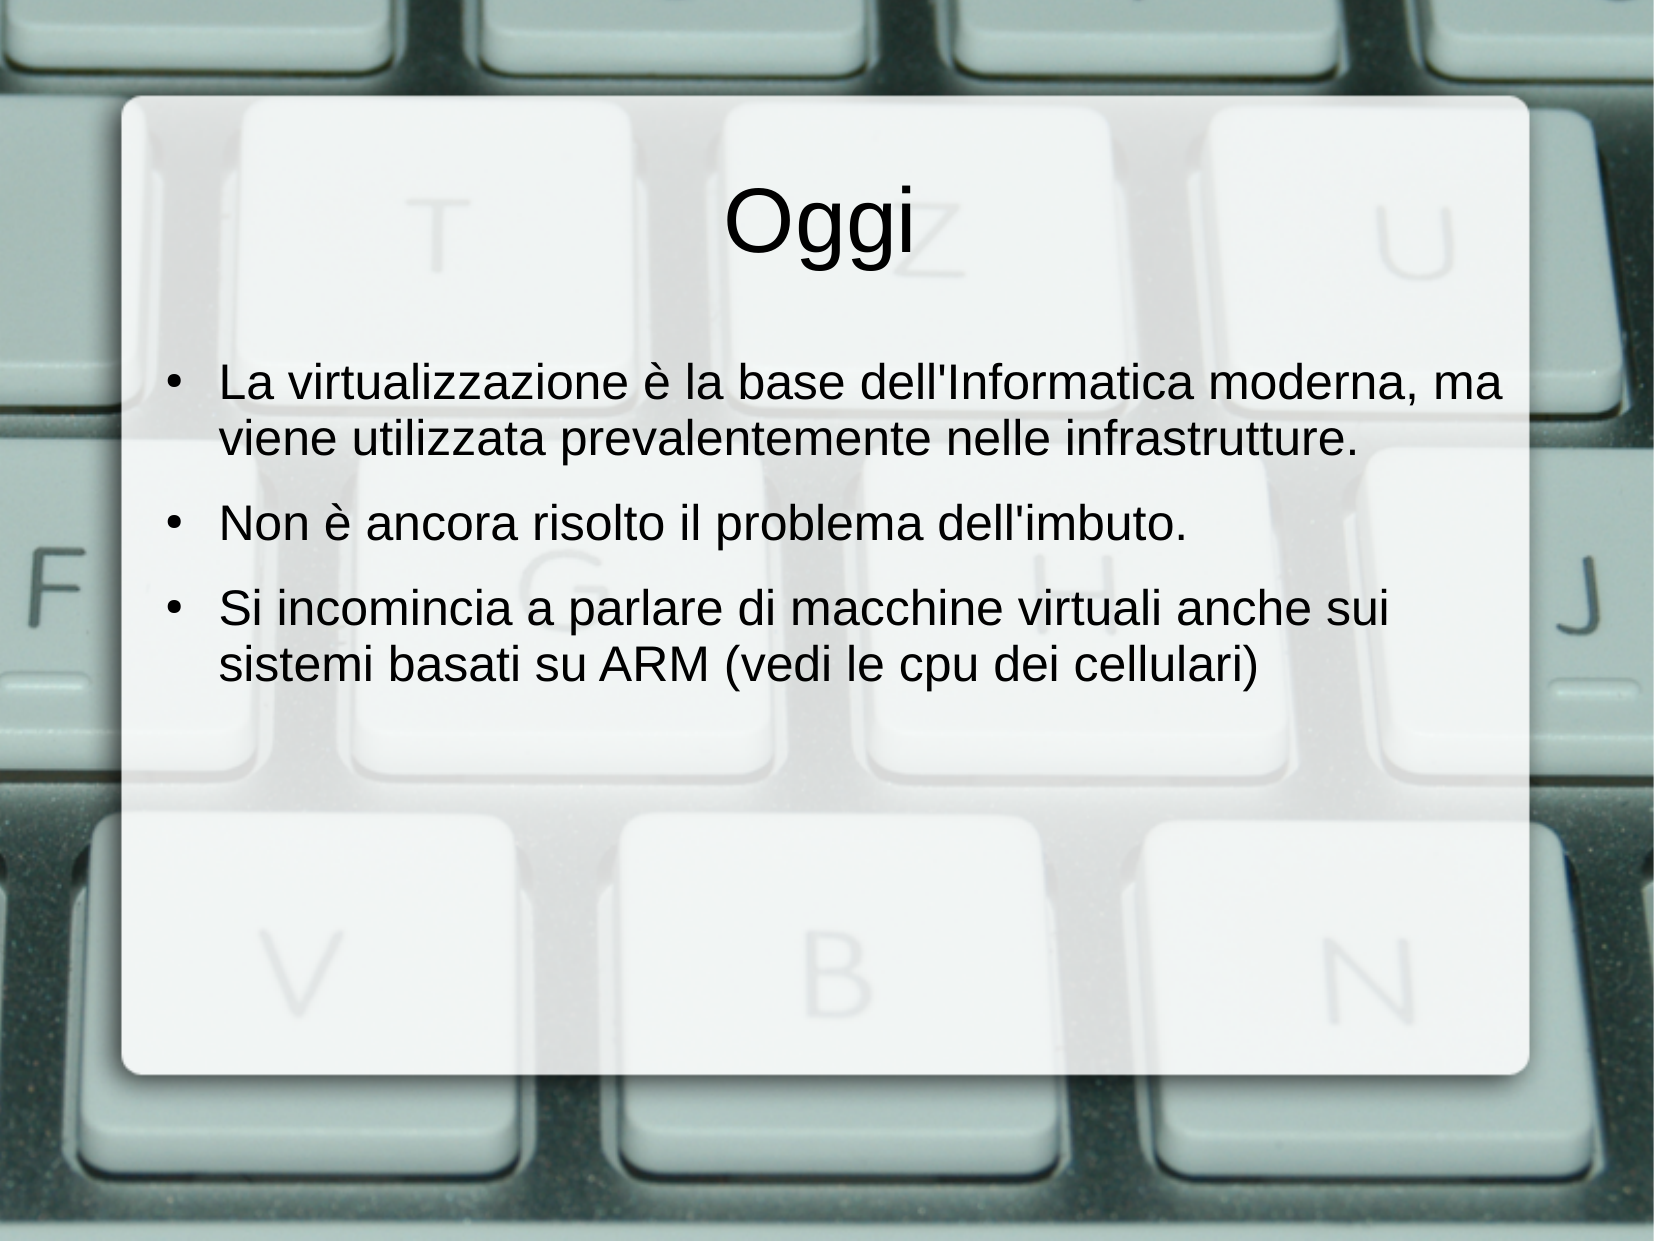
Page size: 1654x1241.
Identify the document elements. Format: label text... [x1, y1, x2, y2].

title Oggi [135, 117, 1506, 325]
picture [0, 0, 1654, 1241]
list La virtualizzazione è la base dell'Informatica moderna, ma viene utilizzata prevalentemente nelle infrastrutture. Non è ancora risolto il problema dell'imbuto. Si incomincia a parlare di macchine virtuali anche sui sistemi basati su ARM (vedi le cpu dei cellulari) [147, 354, 1506, 1074]
